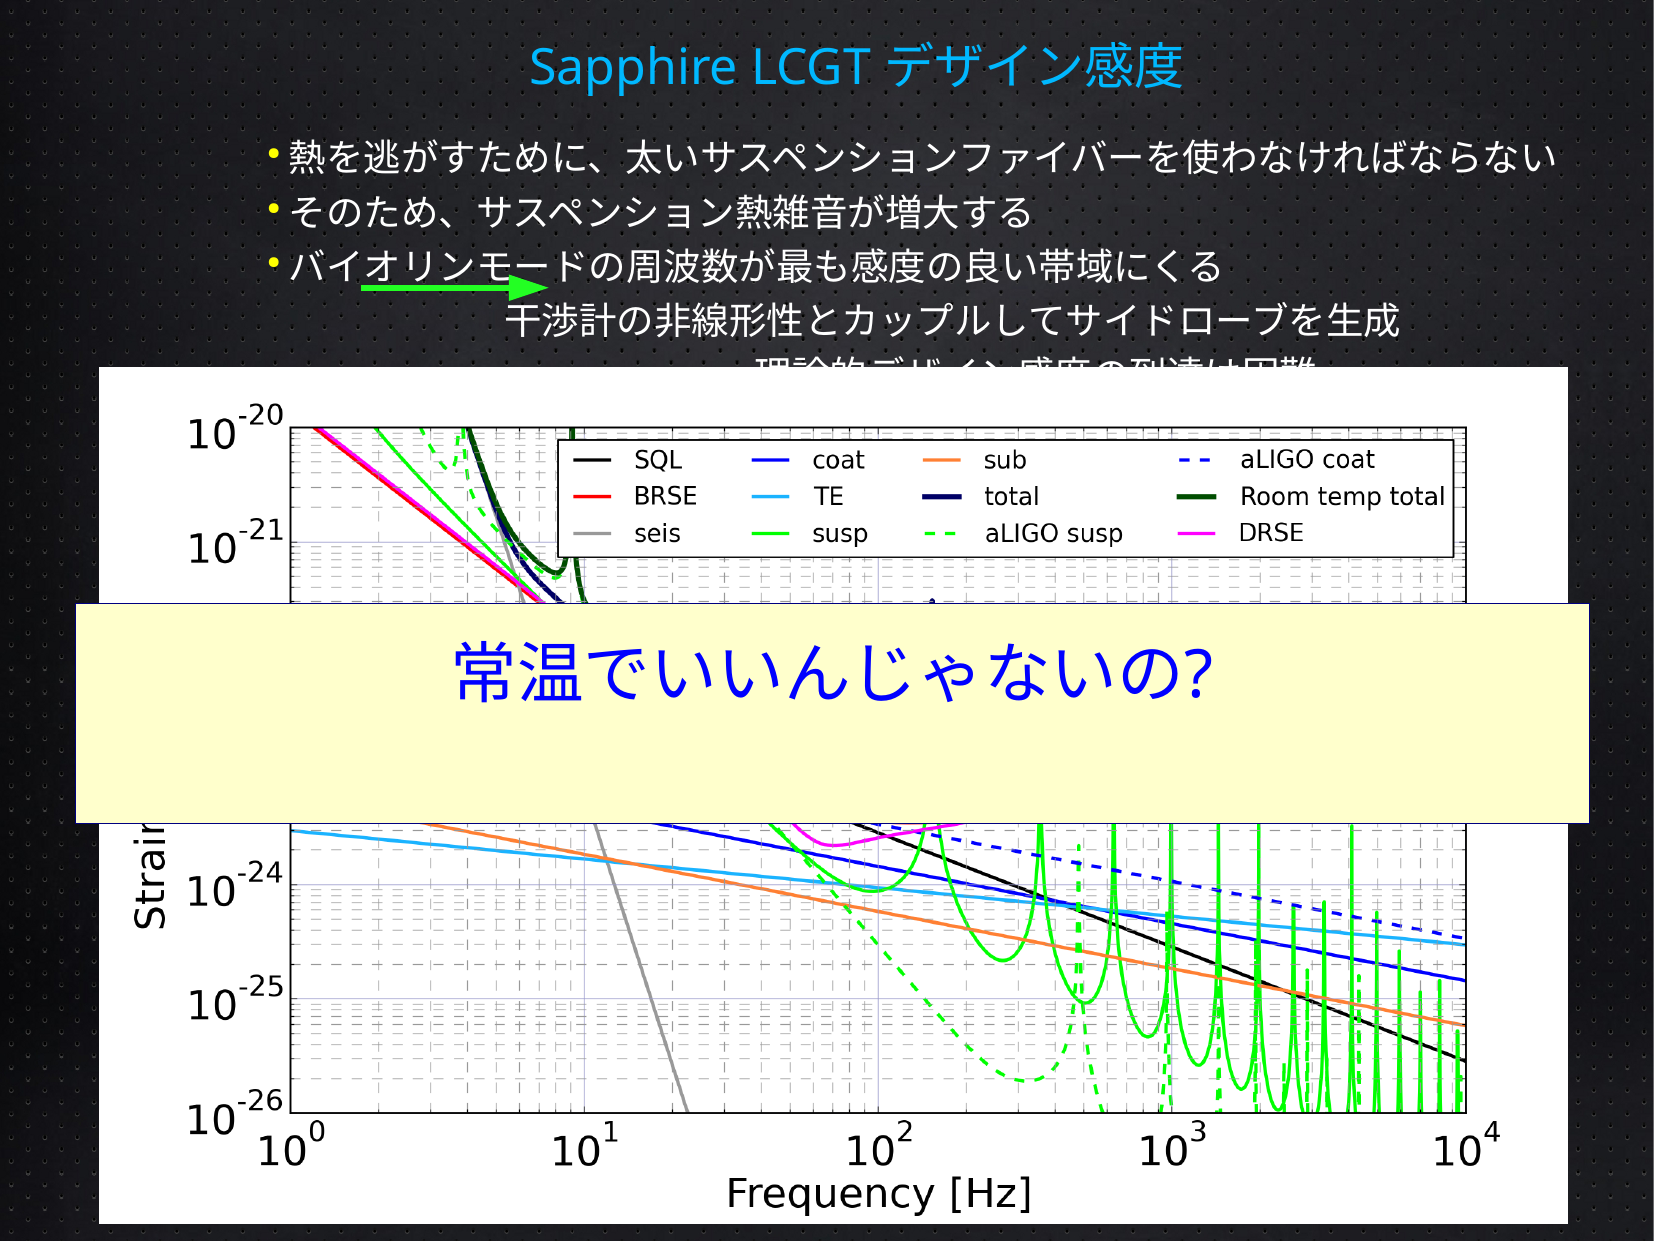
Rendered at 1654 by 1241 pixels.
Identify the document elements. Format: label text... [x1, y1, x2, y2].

text_box Sapphire LCGT デザイン感度 [514, 18, 1163, 84]
text_box 常温でいいんじゃないの? [75, 603, 1590, 824]
picture [0, 0, 1654, 1241]
text_box 熱を逃がすために、太いサスペンションファイバーを使わなければならない そのため、サスペンション熱雑音が増大する バイオリンモードの周波数が最も感度の良い帯域にくる 干渉計の非線形性とカップルしてサイドローブを生成 理論的デザイン感度の到達は困難 特にインスパイラルレンジには致命的ダメージの可能性も [252, 120, 1506, 361]
